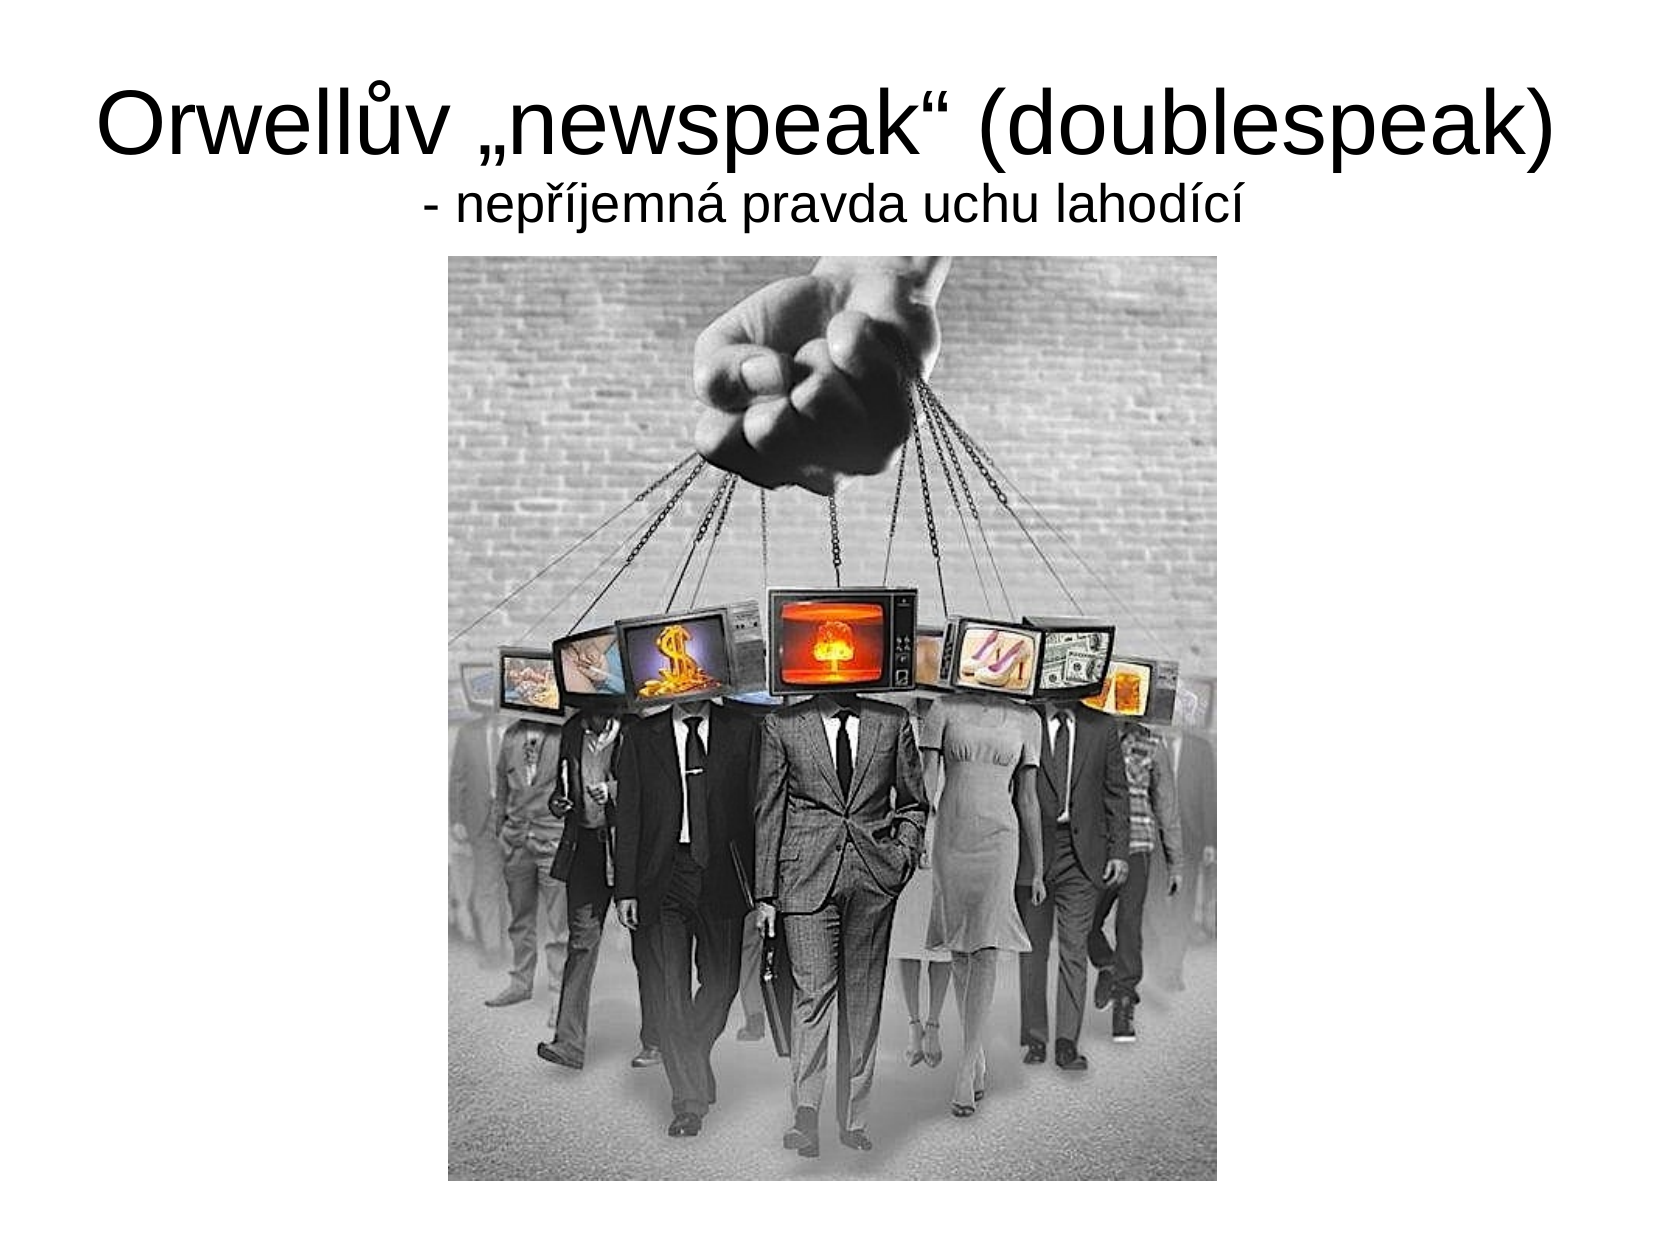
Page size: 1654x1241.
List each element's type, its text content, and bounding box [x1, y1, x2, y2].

picture [448, 256, 1217, 1181]
title Orwellův „newspeak“ (doublespeak) - nepříjemná pravda uchu lahodící [82, 49, 1571, 257]
